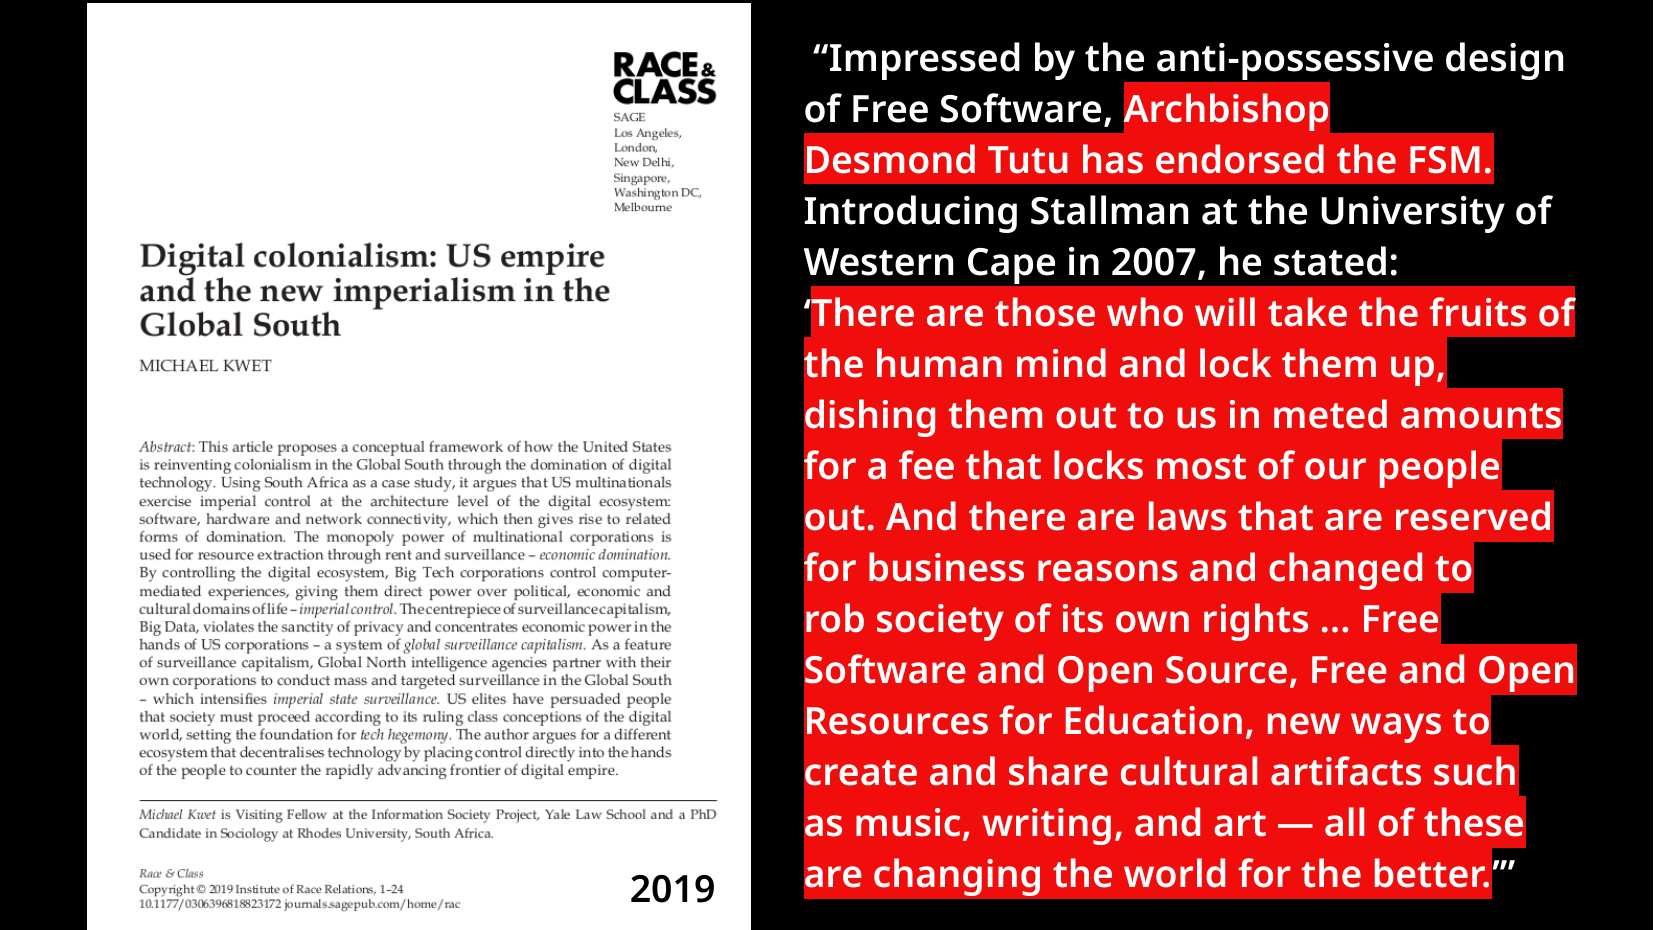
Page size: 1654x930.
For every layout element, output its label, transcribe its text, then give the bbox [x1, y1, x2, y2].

picture [87, 3, 751, 855]
text_box 2019 [15, 855, 1636, 930]
title “Impressed by the anti-possessive design of Free Software, Archbishop Desmond Tutu has endorsed the FSM. Introducing Stallman at the University of Western Cape in 2007, he stated: ‘There are those who will take the fruits of the human mind and lock them up, dishing them out to us in meted amounts for a fee that locks most of our people out. And there are laws that are reserved for business reasons and changed to rob society of its own rights … Free Software and Open Source, Free and Open Resources for Education, new ways to create and share cultural artifacts such as music, writing, and art — all of these are changing the world for the better.’” [803, 77, 1594, 852]
